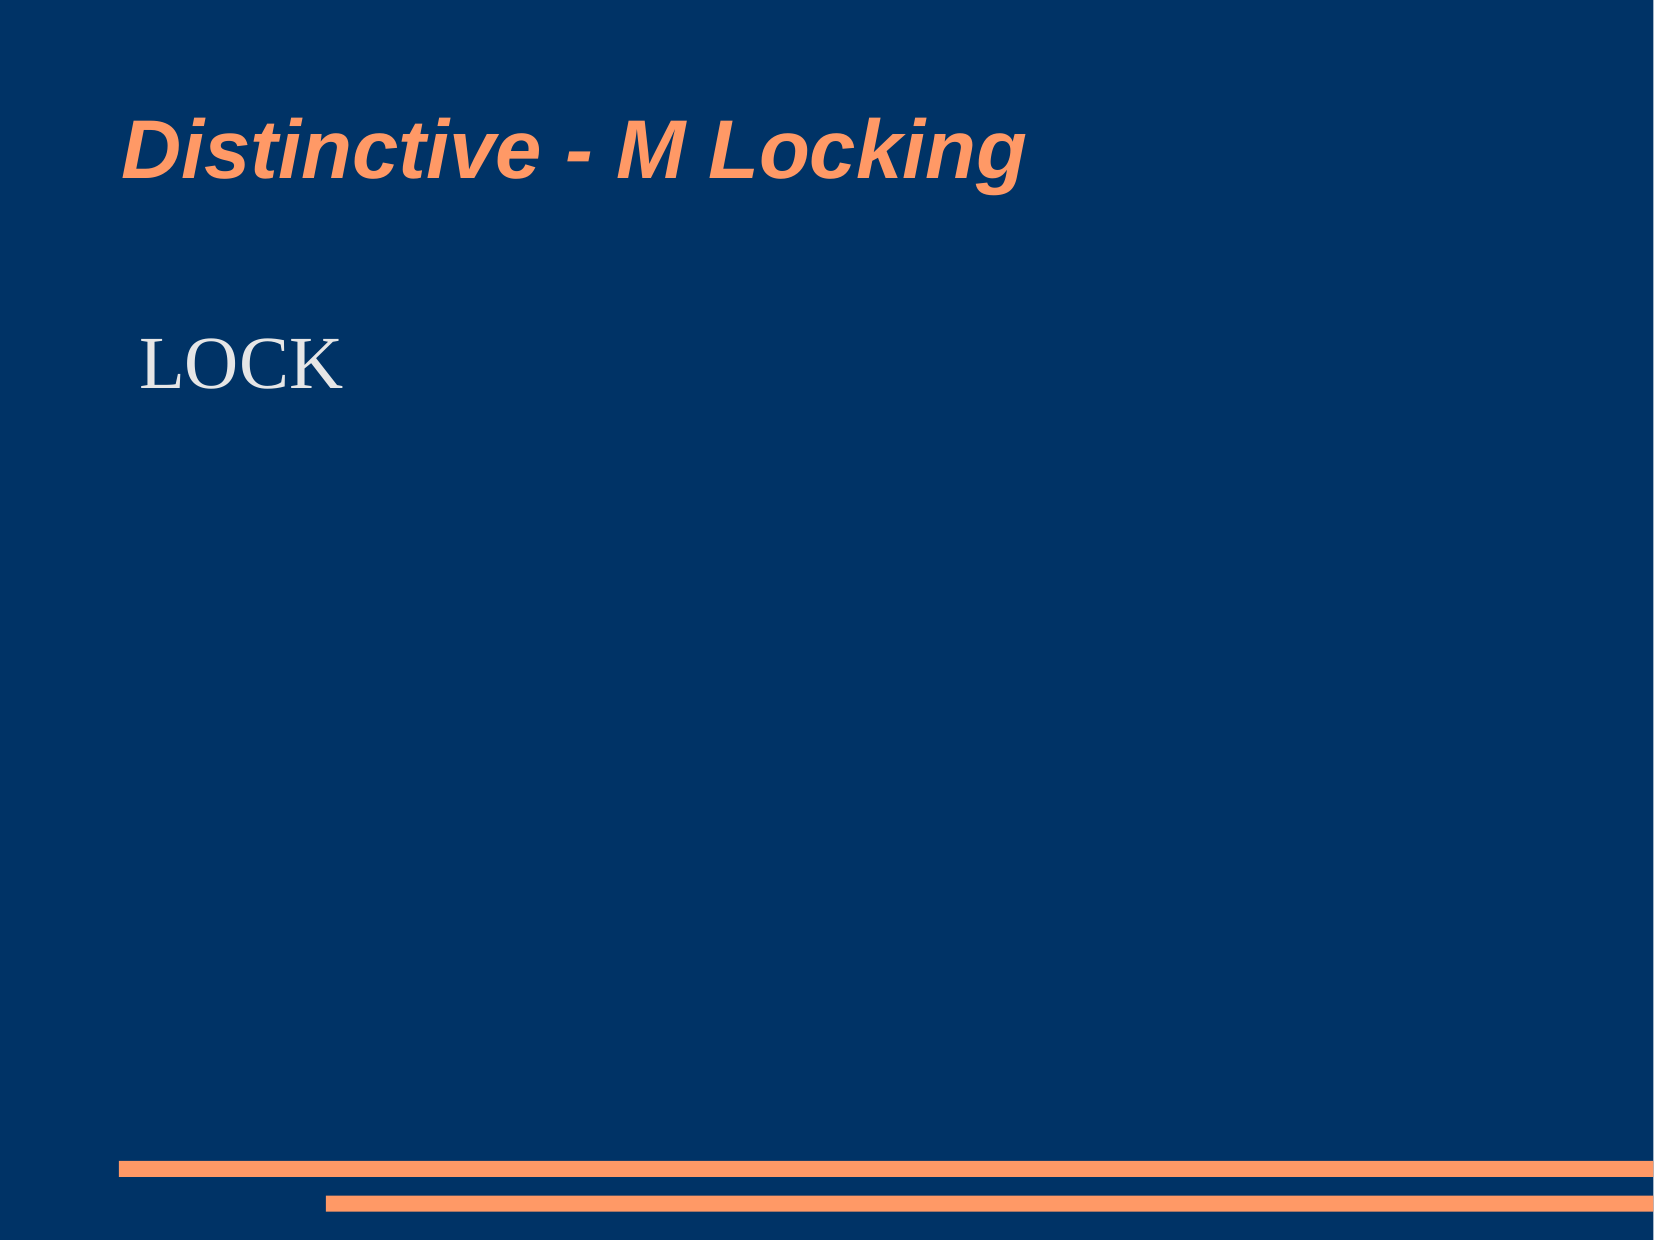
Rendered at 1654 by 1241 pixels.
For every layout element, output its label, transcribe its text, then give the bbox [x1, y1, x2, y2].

title Distinctive - M Locking [121, 53, 1534, 247]
list LOCK [121, 322, 1561, 1118]
